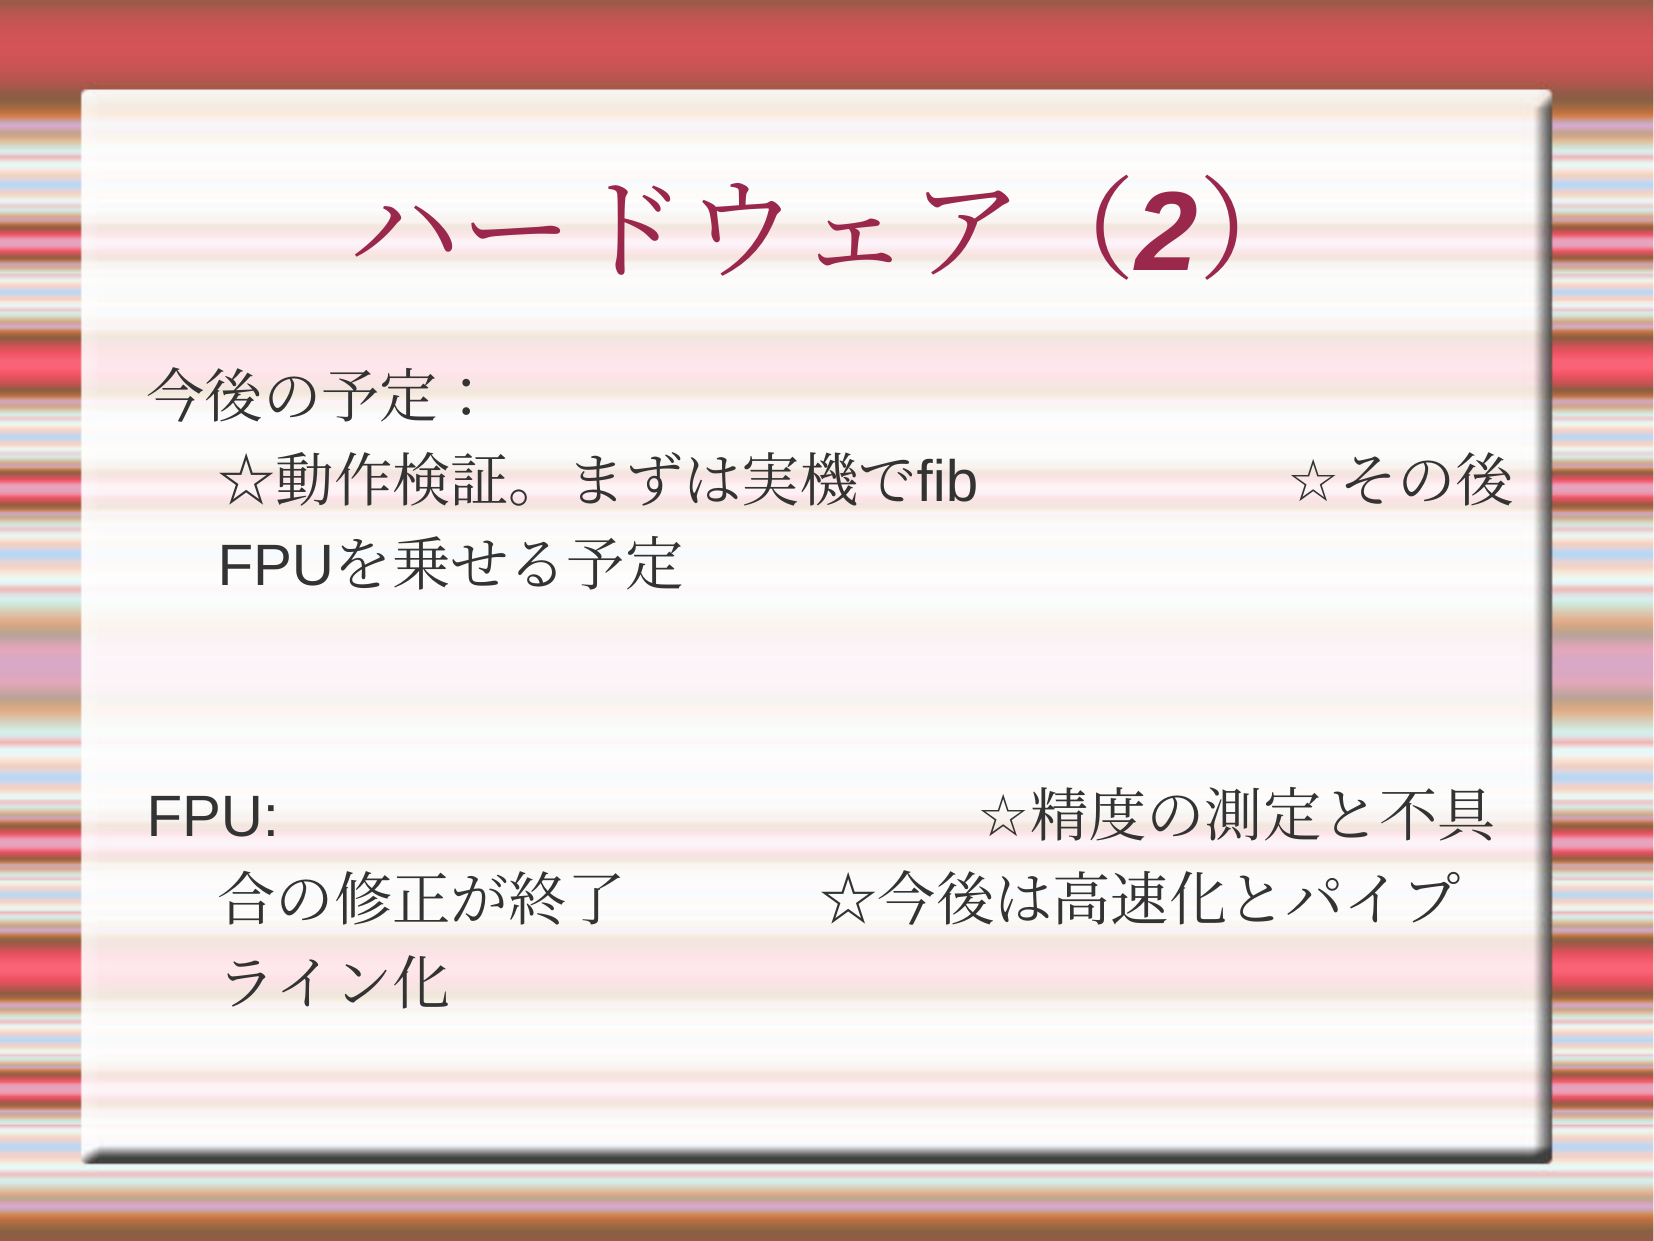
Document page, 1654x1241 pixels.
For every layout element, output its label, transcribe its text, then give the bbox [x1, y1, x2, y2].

picture [0, 0, 1654, 1241]
title ハードウェア（2） [123, 118, 1536, 326]
list 今後の予定： ☆動作検証。まずは実機でfib ☆その後FPUを乗せる予定 FPU: ☆精度の測定と不具合の修正が終了 ☆今後は高速化とパイプライン化 [134, 350, 1516, 1133]
